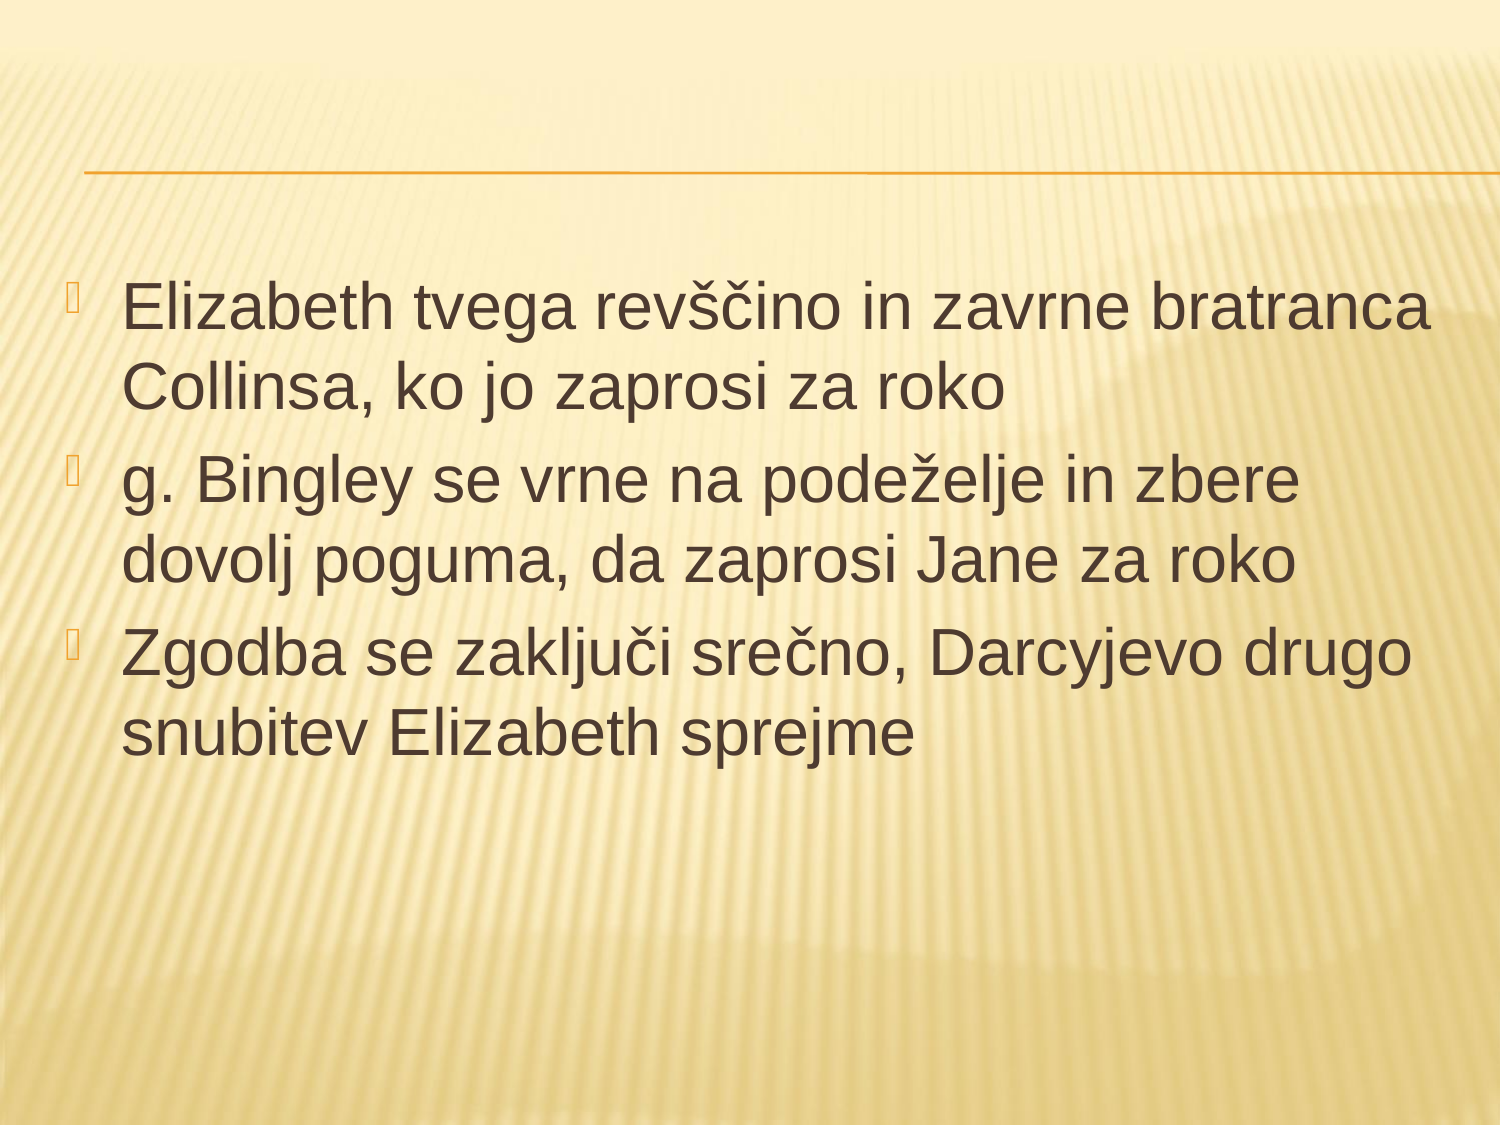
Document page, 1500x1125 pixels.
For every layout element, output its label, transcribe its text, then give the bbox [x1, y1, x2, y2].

picture [0, 0, 1500, 1125]
list Elizabeth tvega revščino in zavrne bratranca Collinsa, ko jo zaprosi za roko g. Bingley se vrne na podeželje in zbere dovolj poguma, da zaprosi Jane za roko Zgodba se zaključi srečno, Darcyjevo drugo snubitev Elizabeth sprejme [50, 254, 1475, 998]
